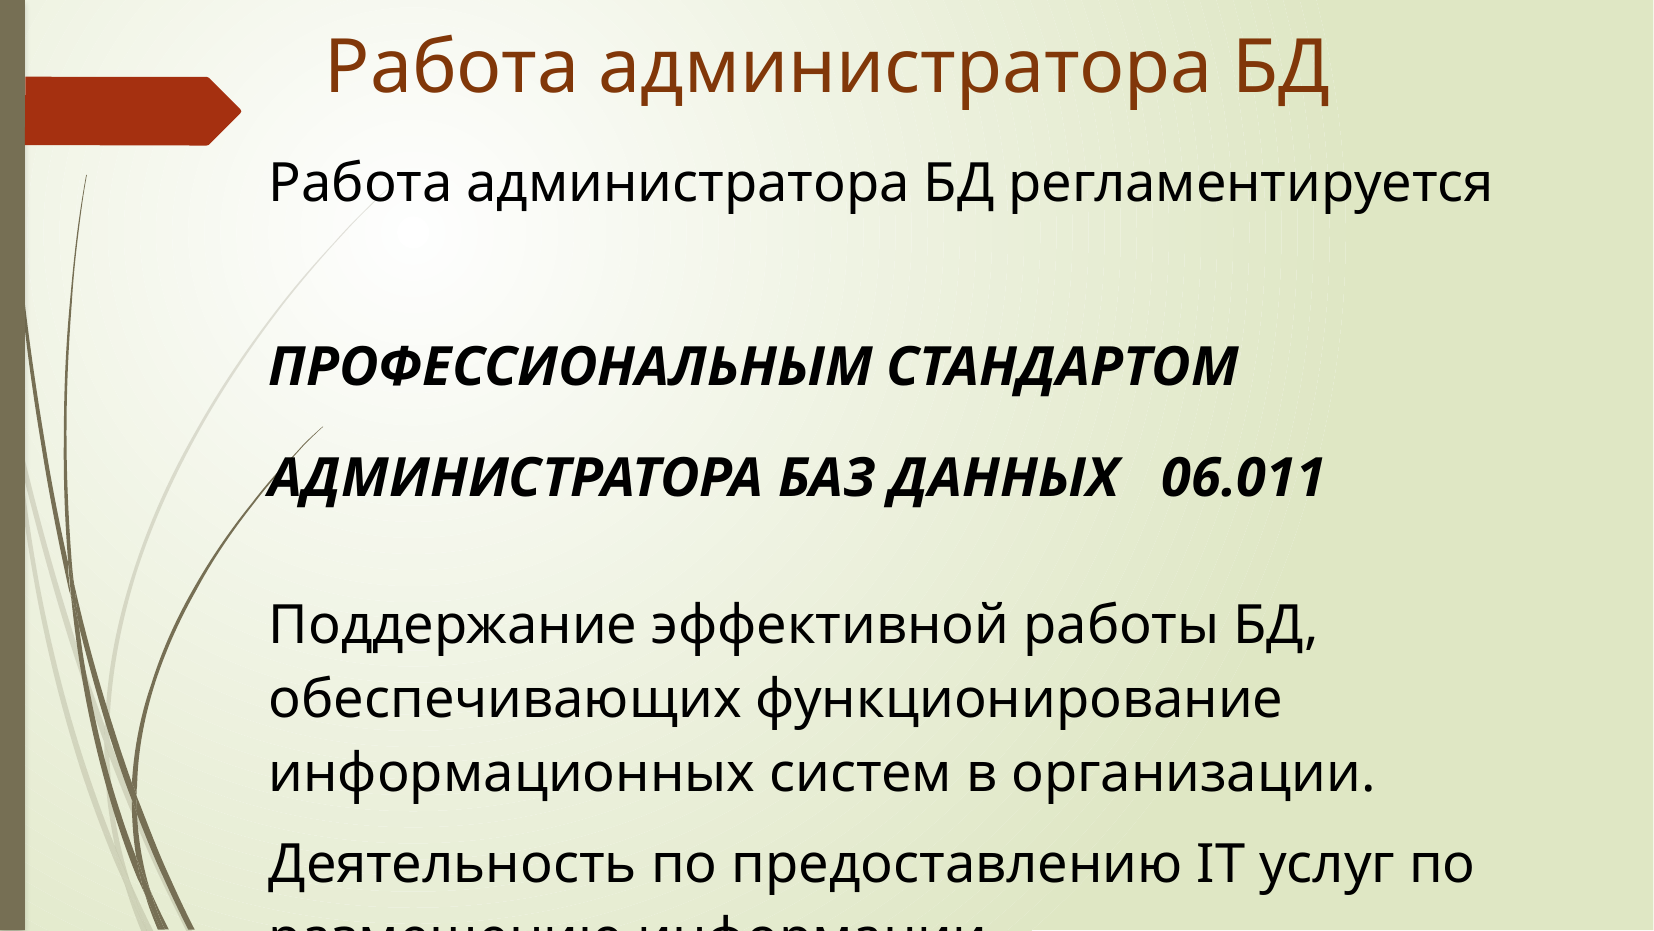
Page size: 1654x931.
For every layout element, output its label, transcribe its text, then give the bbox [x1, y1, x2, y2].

text_box Работа администратора БД регламентируется ПРОФЕССИОНАЛЬНЫМ СТАНДАРТОМ АДМИНИСТРАТОРА БАЗ ДАННЫХ 06.011 Поддержание эффективной работы БД, обеспечивающих функционирование информационных систем в организации. Деятельность по предоставлению IT услуг по размещению информации. [253, 135, 1642, 925]
title Работа администратора БД [324, 7, 1561, 119]
